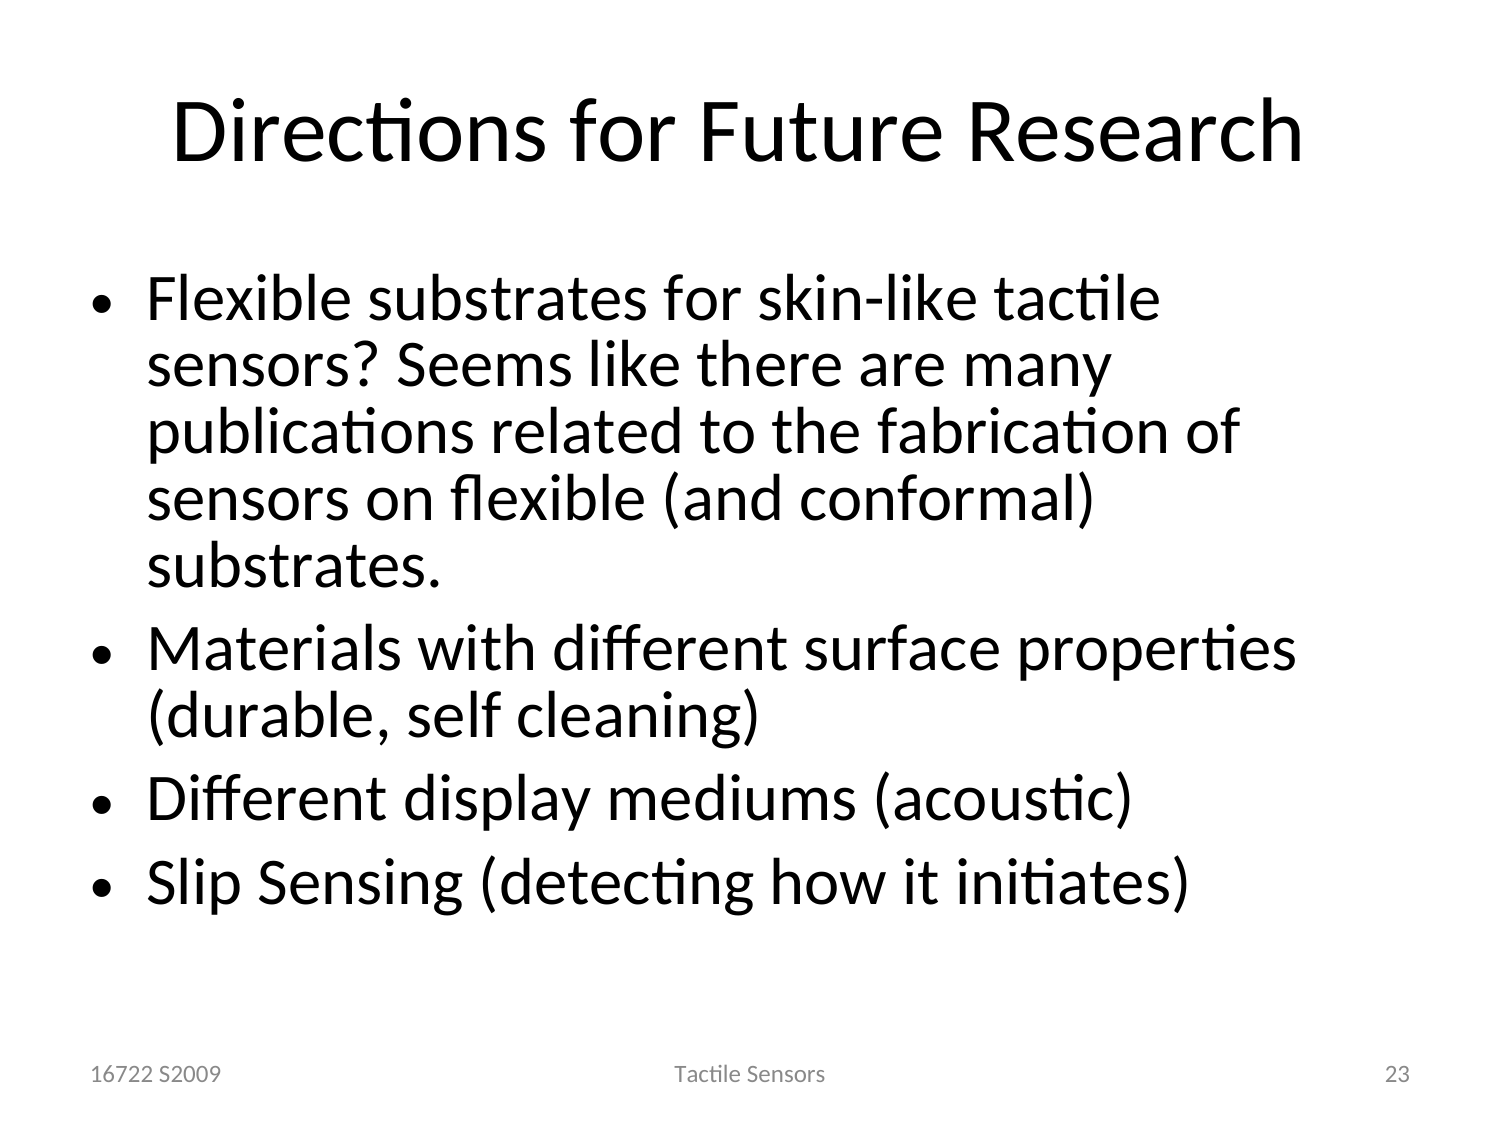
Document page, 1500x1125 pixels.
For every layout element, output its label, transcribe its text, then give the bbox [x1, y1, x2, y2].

title Directions for Future Research [75, 45, 1426, 233]
text_box Tactile Sensors [512, 1042, 988, 1103]
list Flexible substrates for skin-like tactile sensors? Seems like there are many publications related to the fabrication of sensors on flexible (and conformal) substrates. Materials with different surface properties (durable, self cleaning) Different display mediums (acoustic) Slip Sensing (detecting how it initiates) [75, 262, 1426, 1125]
text_box <number> [1074, 1042, 1426, 1103]
text_box 16722 S2009 [74, 1042, 426, 1103]
